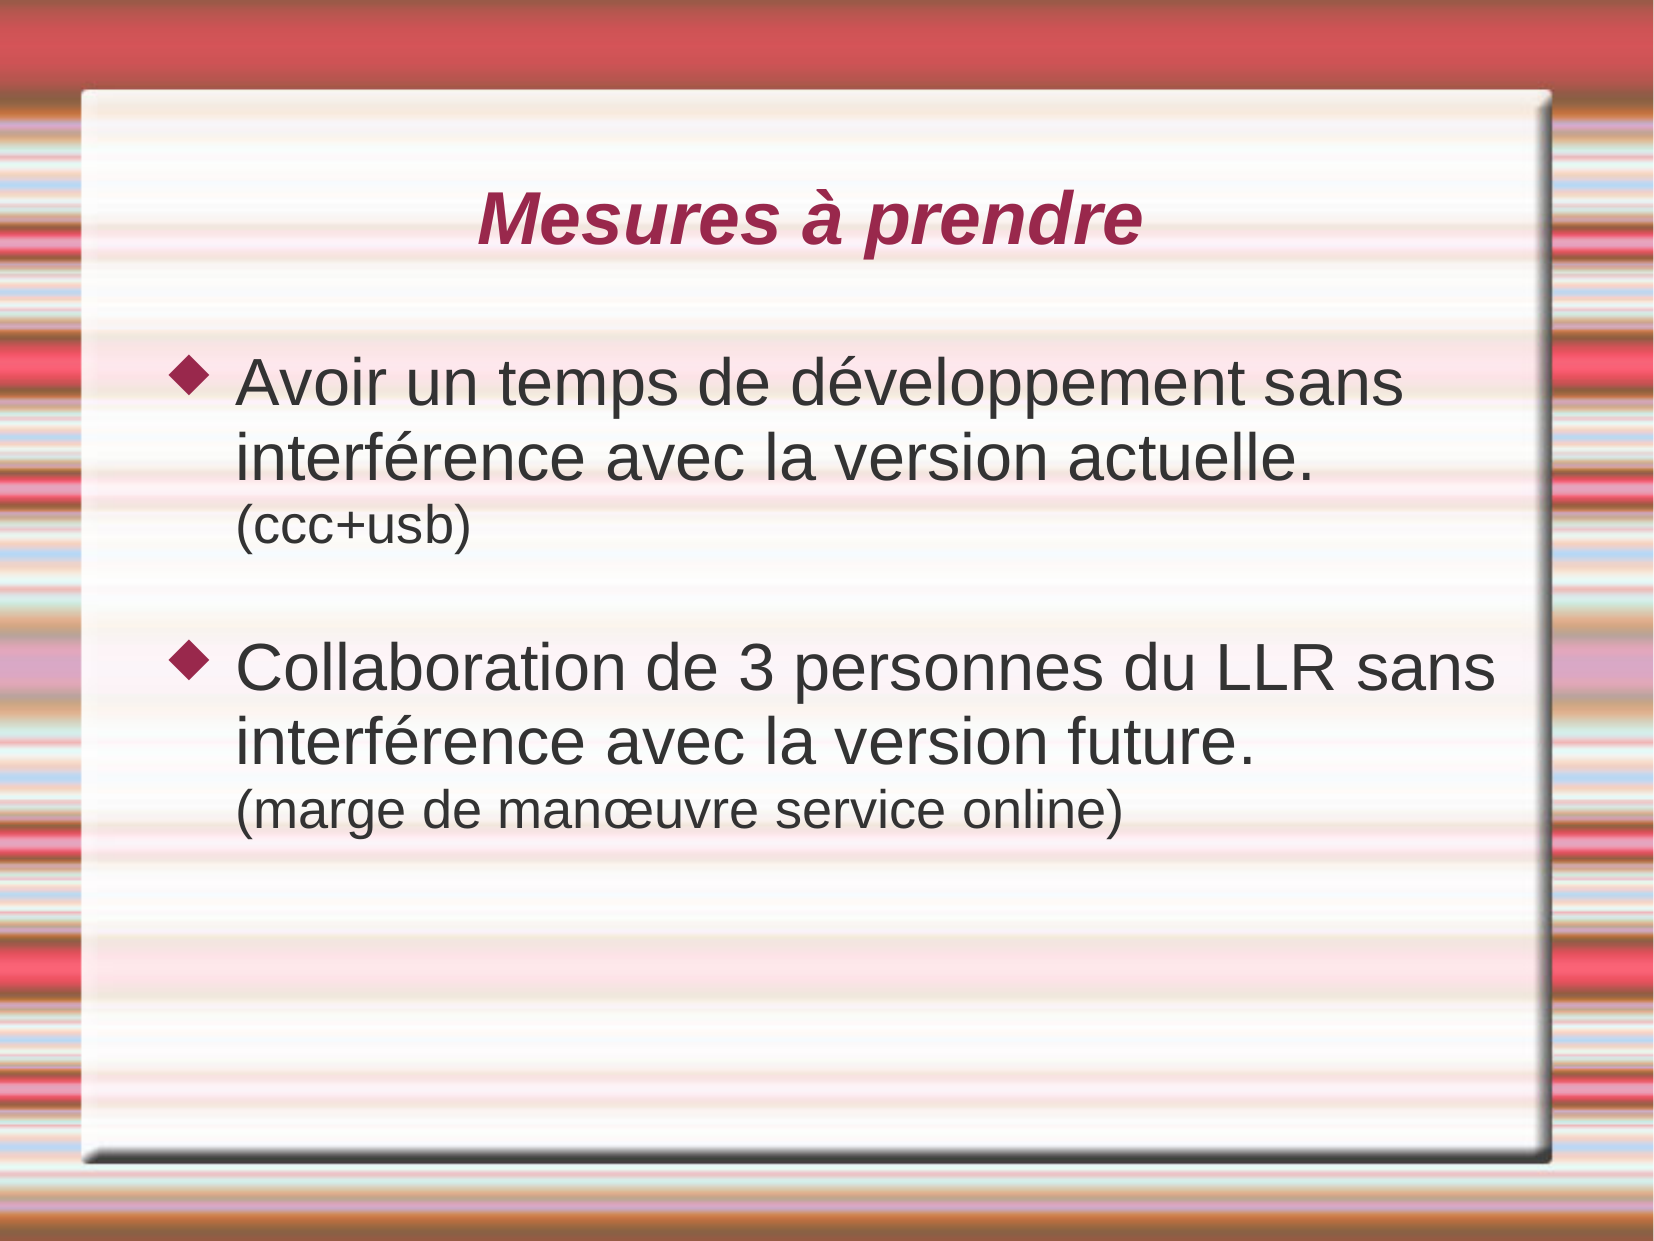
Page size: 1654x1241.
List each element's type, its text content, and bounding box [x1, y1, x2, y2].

picture [0, 0, 1654, 1241]
title Mesures à prendre [88, 114, 1534, 322]
list Avoir un temps de développement sans interférence avec la version actuelle. (ccc+usb) Collaboration de 3 personnes du LLR sans interférence avec la version future. (marge de manœuvre service online) [152, 344, 1534, 1127]
